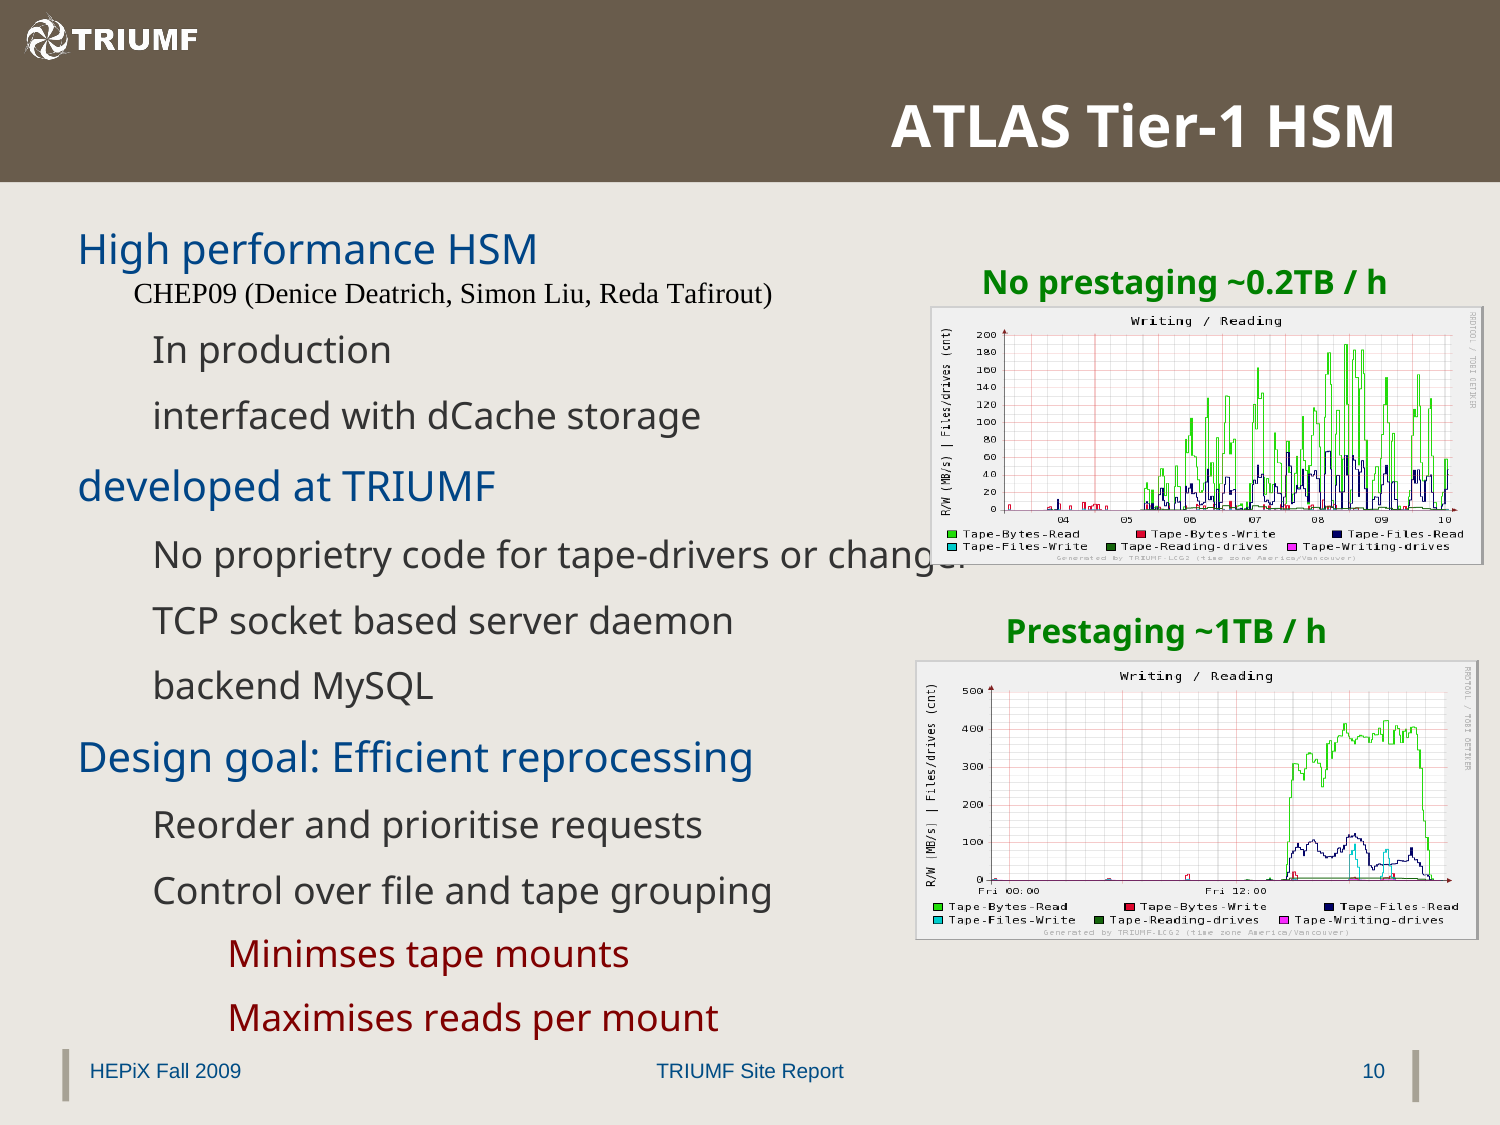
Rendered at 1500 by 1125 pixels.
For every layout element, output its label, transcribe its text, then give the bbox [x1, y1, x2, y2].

text_box HEPiX Fall 2009 [74, 1049, 426, 1125]
title ATLAS Tier-1 HSM [62, 0, 1413, 251]
text_box No prestaging ~0.2TB / h [966, 253, 1477, 311]
text_box Prestaging ~1TB / h [990, 603, 1500, 660]
picture [24, 12, 62, 60]
picture [915, 660, 1479, 940]
text_box TRIUMF Site Report [512, 1049, 988, 1125]
picture [930, 306, 1484, 565]
text_box <number> [1049, 1049, 1401, 1125]
list High performance HSM CHEP09 (Denice Deatrich, Simon Liu, Reda Tafirout) In production interfaced with dCache storage developed at TRIUMF No proprietry code for tape-drivers or changer TCP socket based server daemon backend MySQL Design goal: Efficient reprocessing Reorder and prioritise requests Control over file and tape grouping Minimses tape mounts Maximises reads per mount [62, 212, 1008, 1016]
